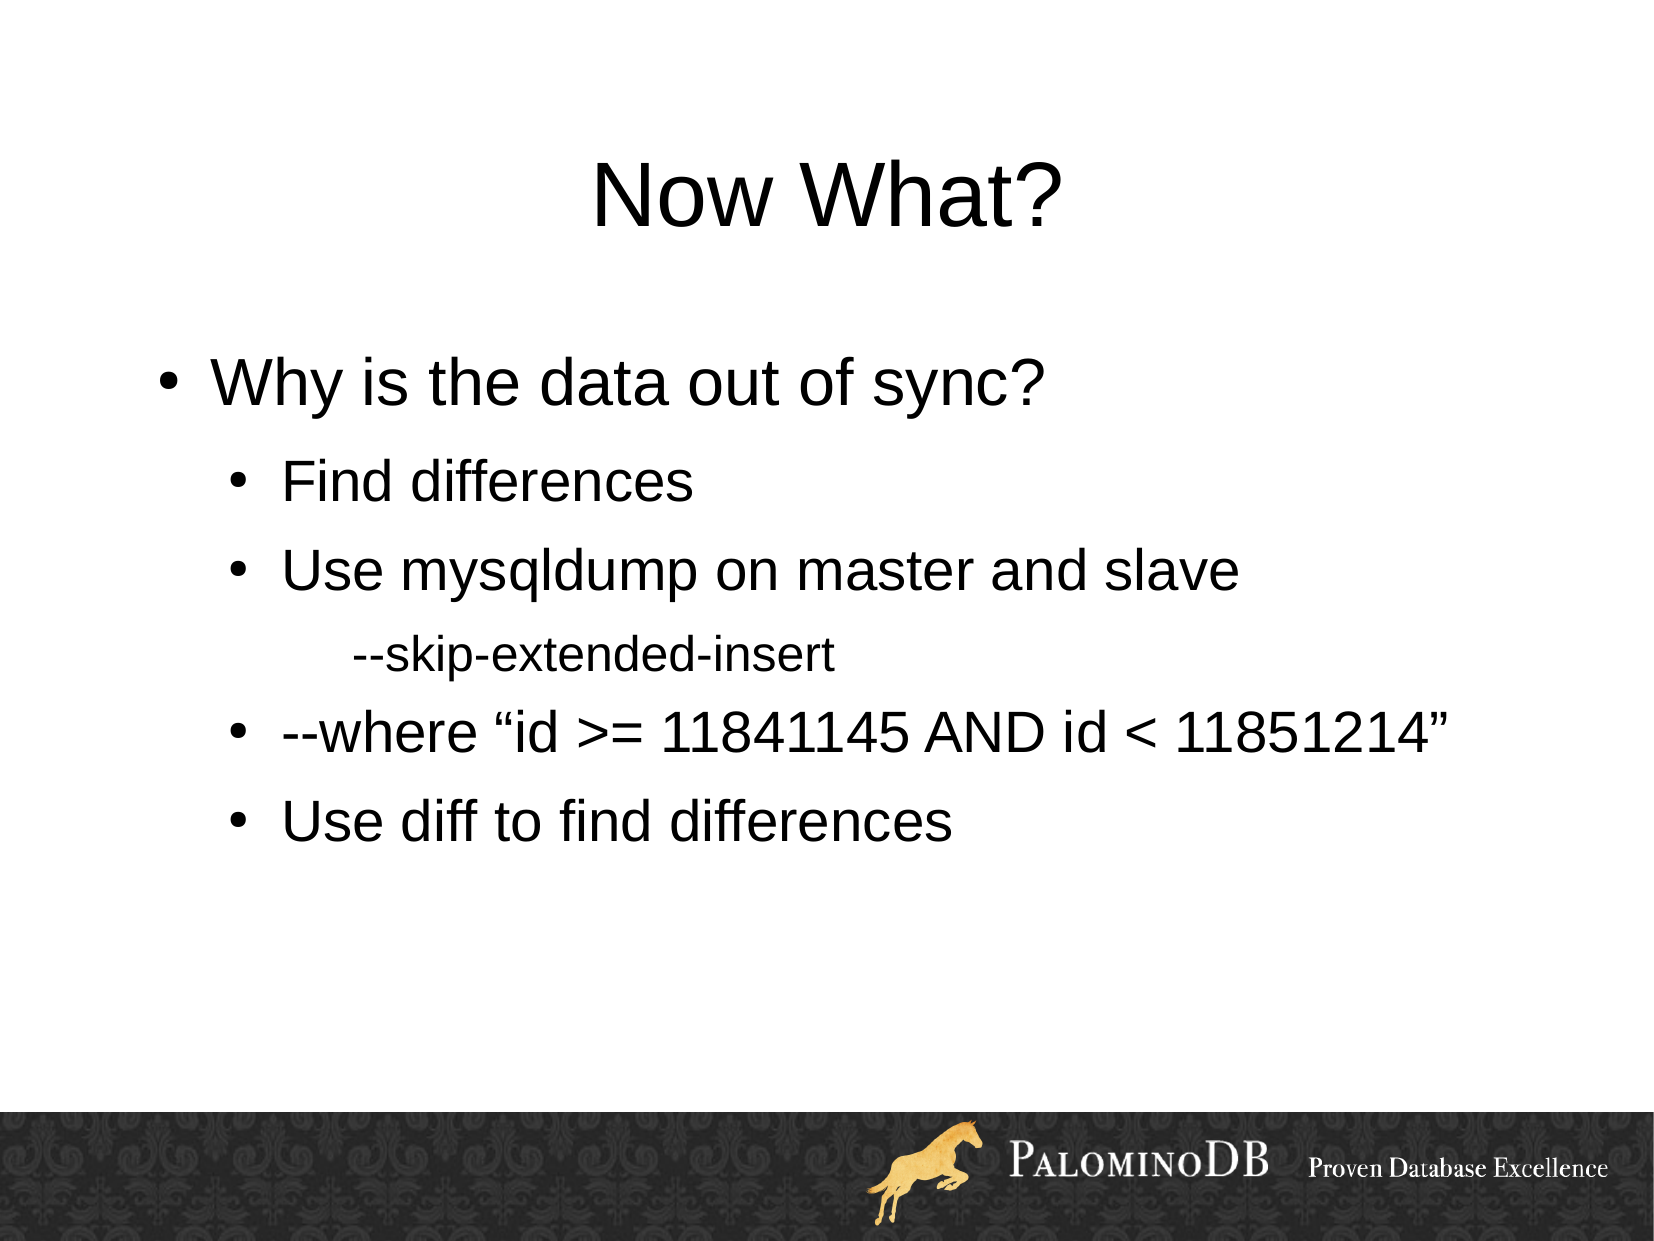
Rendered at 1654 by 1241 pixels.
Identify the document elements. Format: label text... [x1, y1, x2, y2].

title Now What? [121, 91, 1534, 299]
picture [0, 1112, 1654, 1241]
list Why is the data out of sync? Find differences Use mysqldump on master and slave --skip-extended-insert --where “id >= 11841145 AND id < 11851214” Use diff to find differences [121, 344, 1534, 1127]
